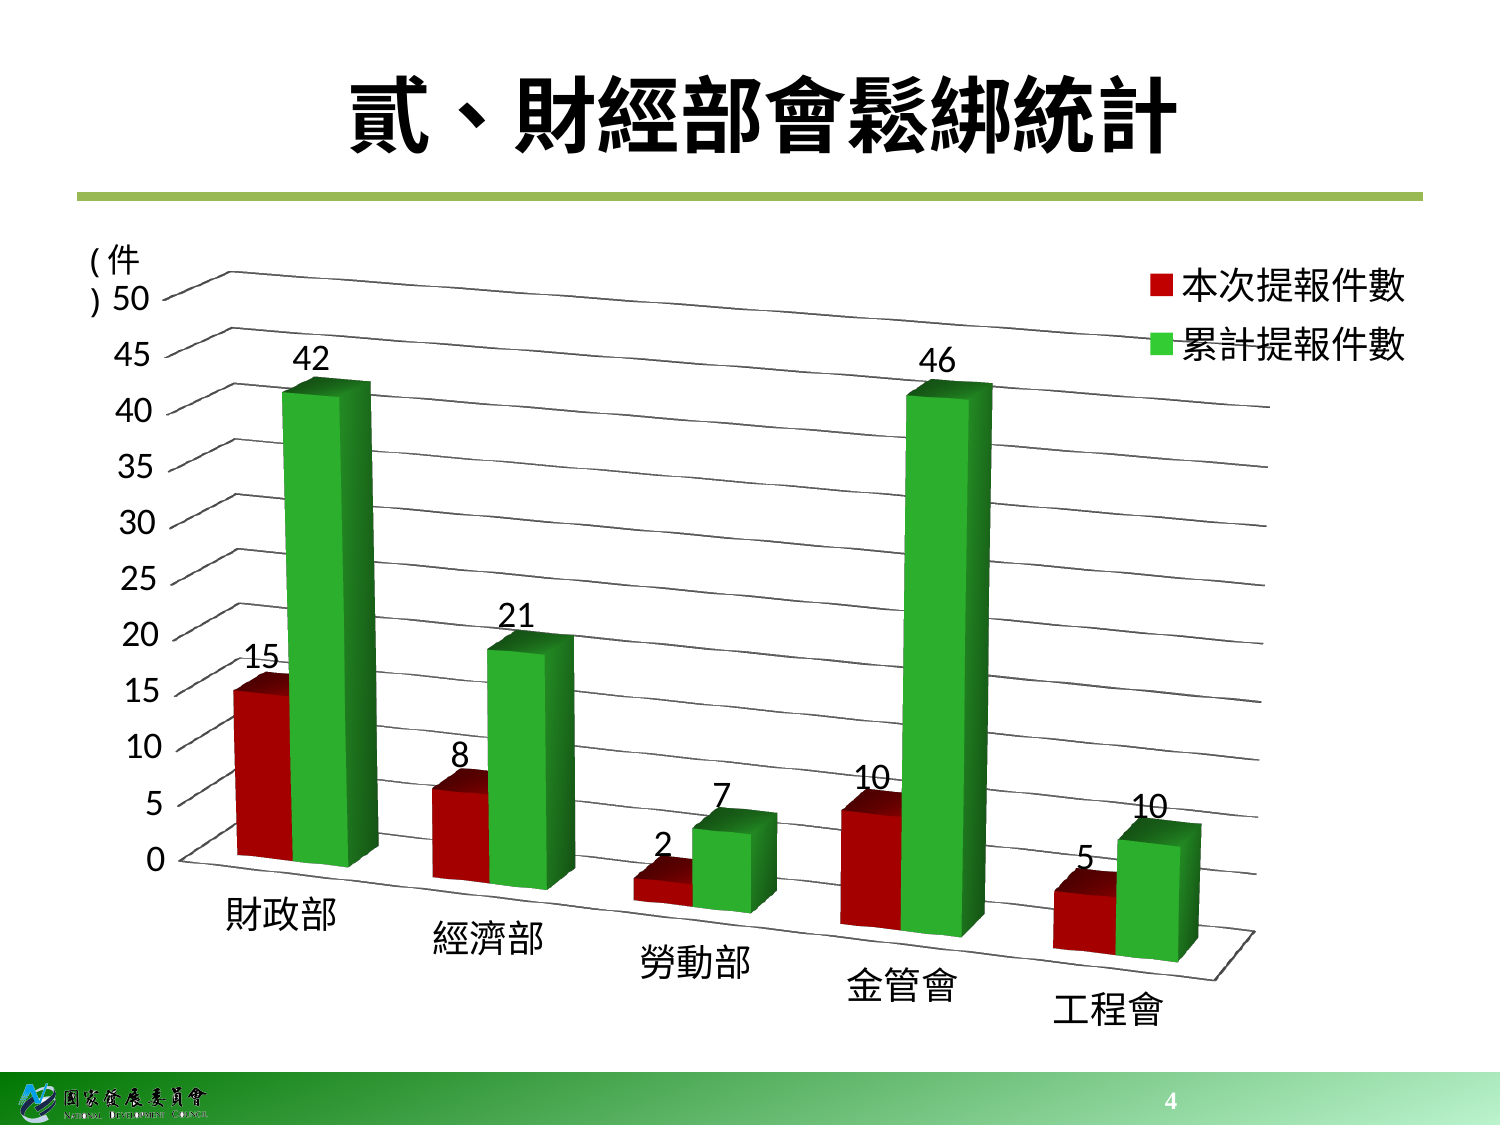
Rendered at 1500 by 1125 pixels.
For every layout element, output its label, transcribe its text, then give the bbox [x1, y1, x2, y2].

chart [75, 231, 1426, 1036]
text_box (件) [75, 231, 170, 291]
text_box [289, 684, 440, 847]
text_box 4 [1149, 1069, 1500, 1125]
title 貳、財經部會鬆綁統計 [88, 19, 1439, 207]
